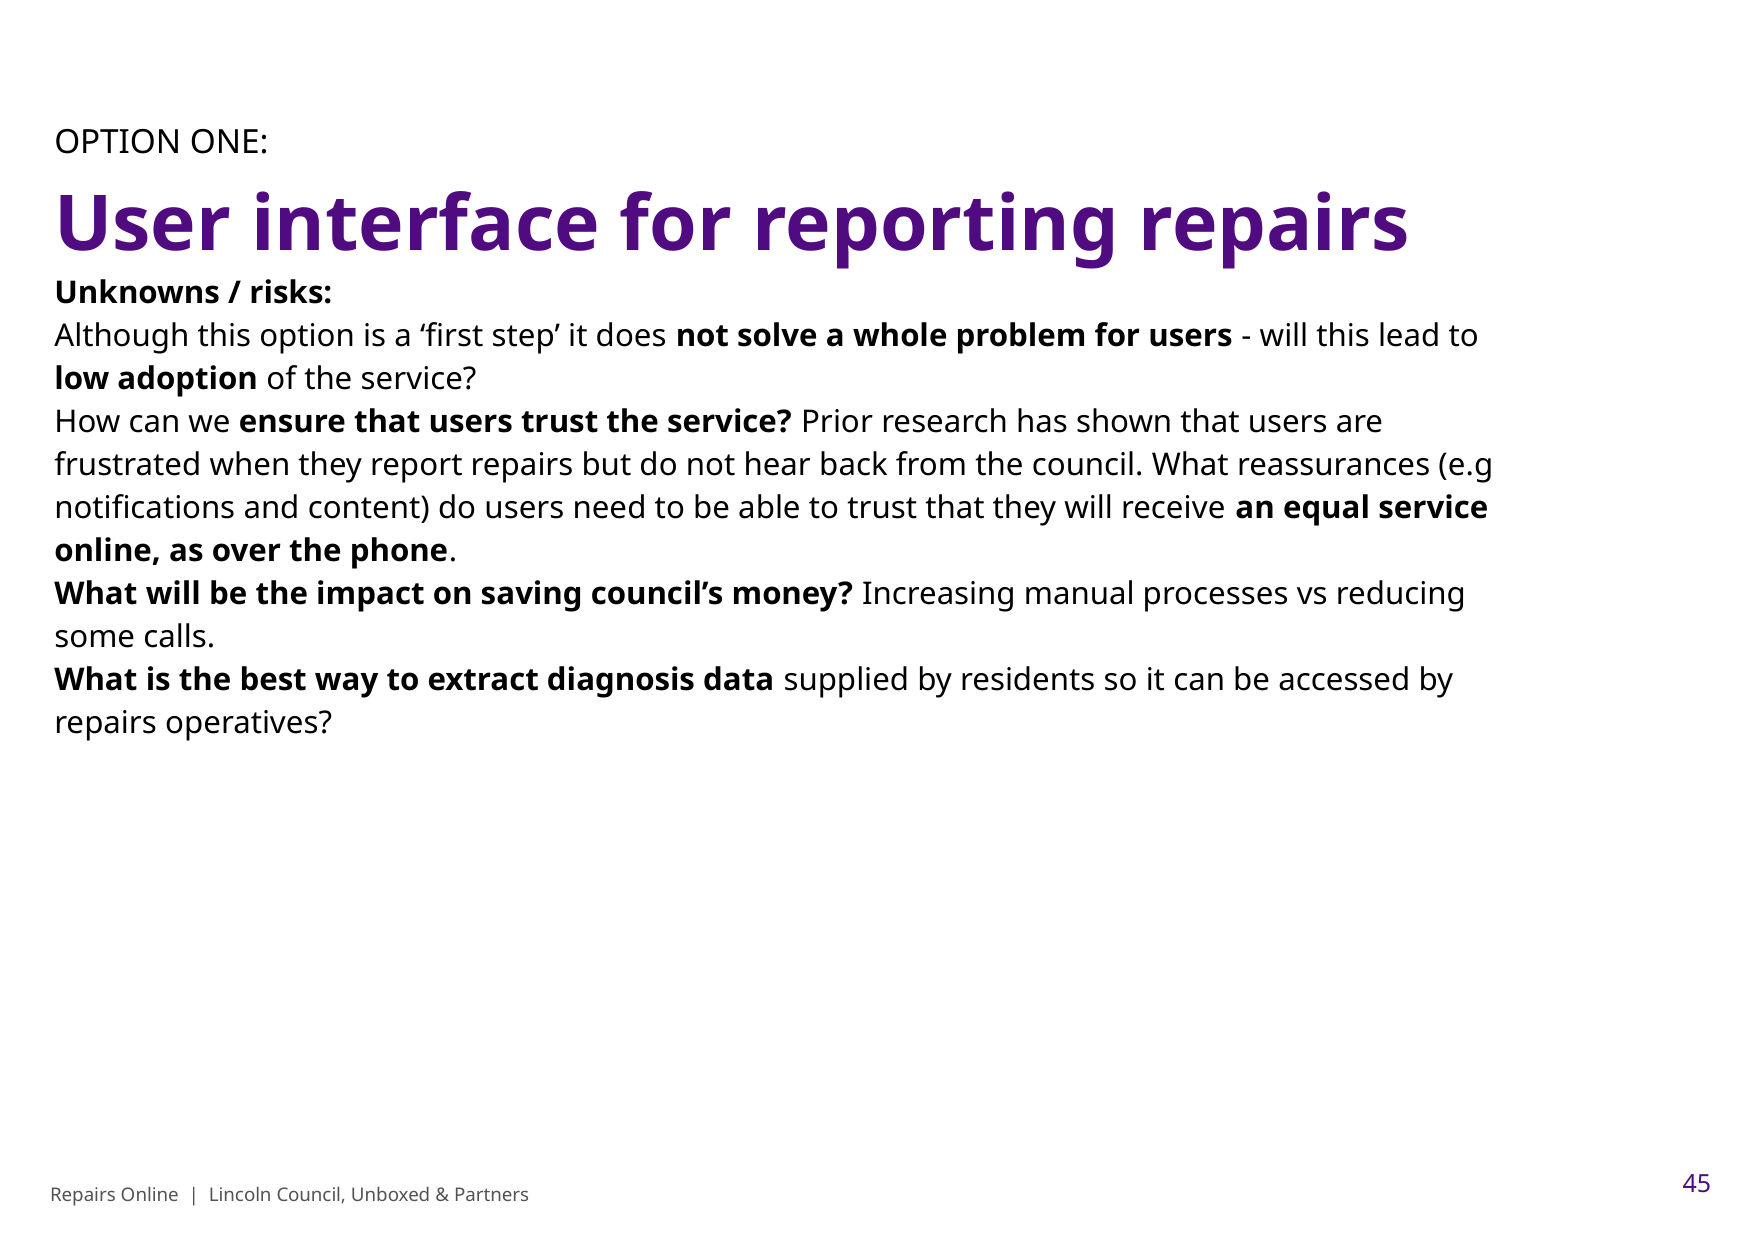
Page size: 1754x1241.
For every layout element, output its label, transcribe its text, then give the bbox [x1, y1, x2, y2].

slide_number <number> [1625, 1136, 1731, 1232]
title OPTION ONE: User interface for reporting repairs Unknowns / risks: Although this option is a ‘first step’ it does not solve a whole problem for users - will this lead to low adoption of the service? How can we ensure that users trust the service? Prior research has shown that users are frustrated when they report repairs but do not hear back from the council. What reassurances (e.g notifications and content) do users need to be able to trust that they will receive an equal service online, as over the phone. What will be the impact on saving council’s money? Increasing manual processes vs reducing some calls. What is the best way to extract diagnosis data supplied by residents so it can be accessed by repairs operatives? [35, 94, 1516, 235]
